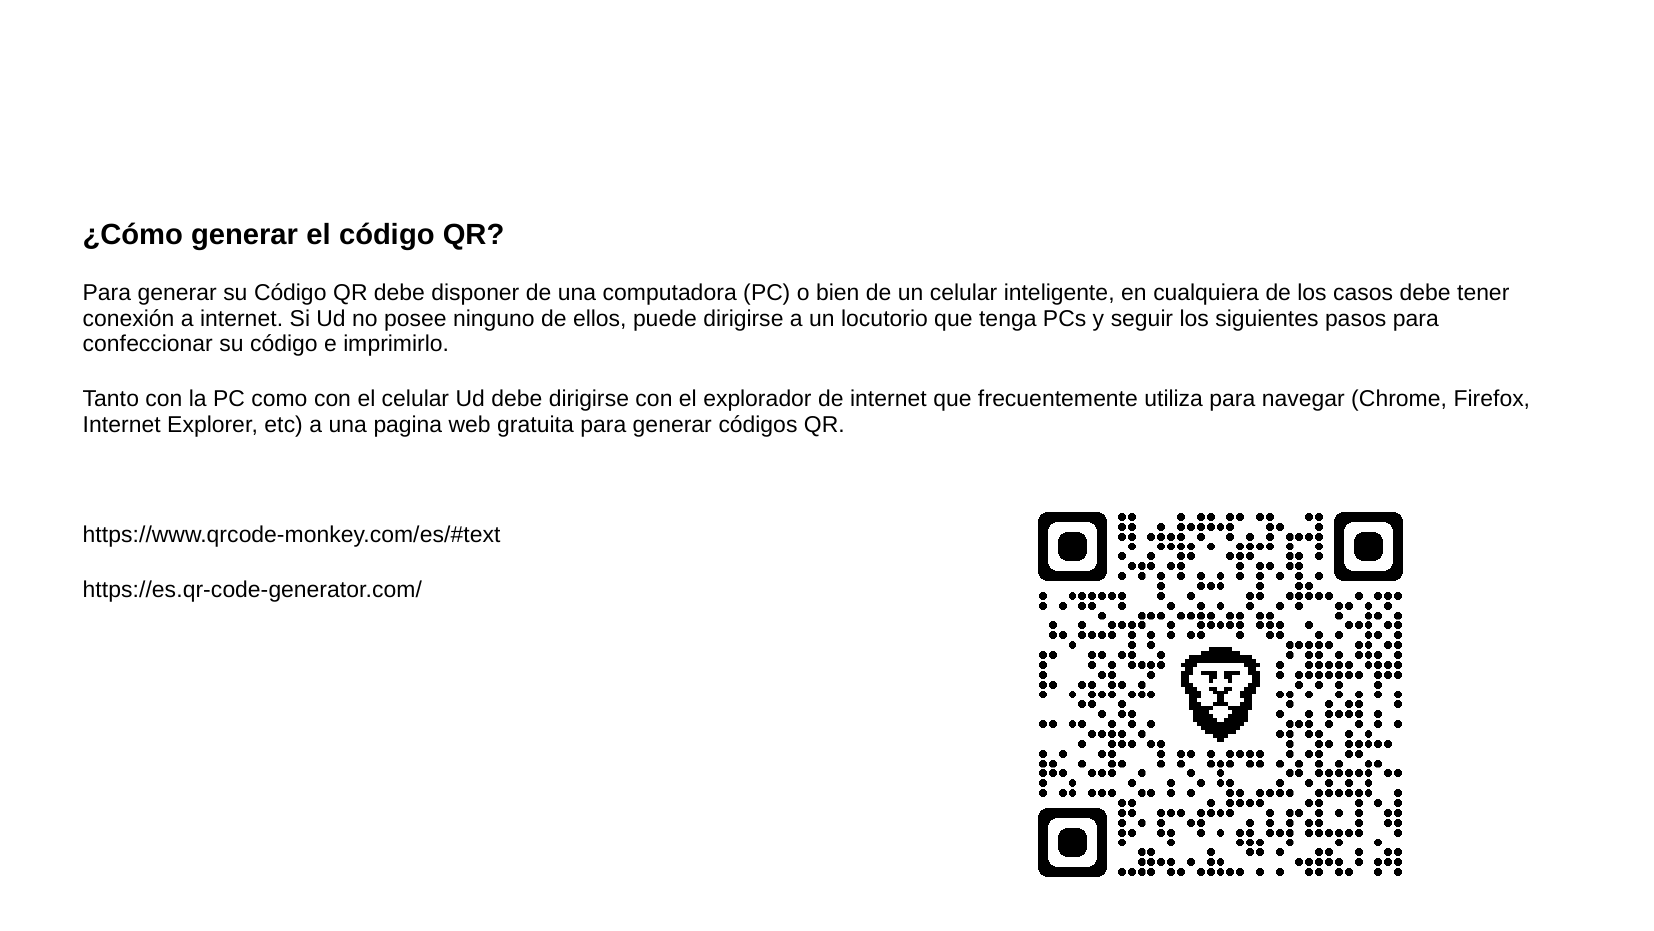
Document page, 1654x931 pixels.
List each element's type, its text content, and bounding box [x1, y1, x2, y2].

list ¿Cómo generar el código QR? Para generar su Código QR debe disponer de una computadora (PC) o bien de un celular inteligente, en cualquiera de los casos debe tener conexión a internet. Si Ud no posee ninguno de ellos, puede dirigirse a un locutorio que tenga PCs y seguir los siguientes pasos para confeccionar su código e imprimirlo. Tanto con la PC como con el celular Ud debe dirigirse con el explorador de internet que frecuentemente utiliza para navegar (Chrome, Firefox, Internet Explorer, etc) a una pagina web gratuita para generar códigos QR. https://www.qrcode-monkey.com/es/#text https://es.qr-code-generator.com/ [82, 217, 1571, 758]
picture [998, 472, 1442, 916]
